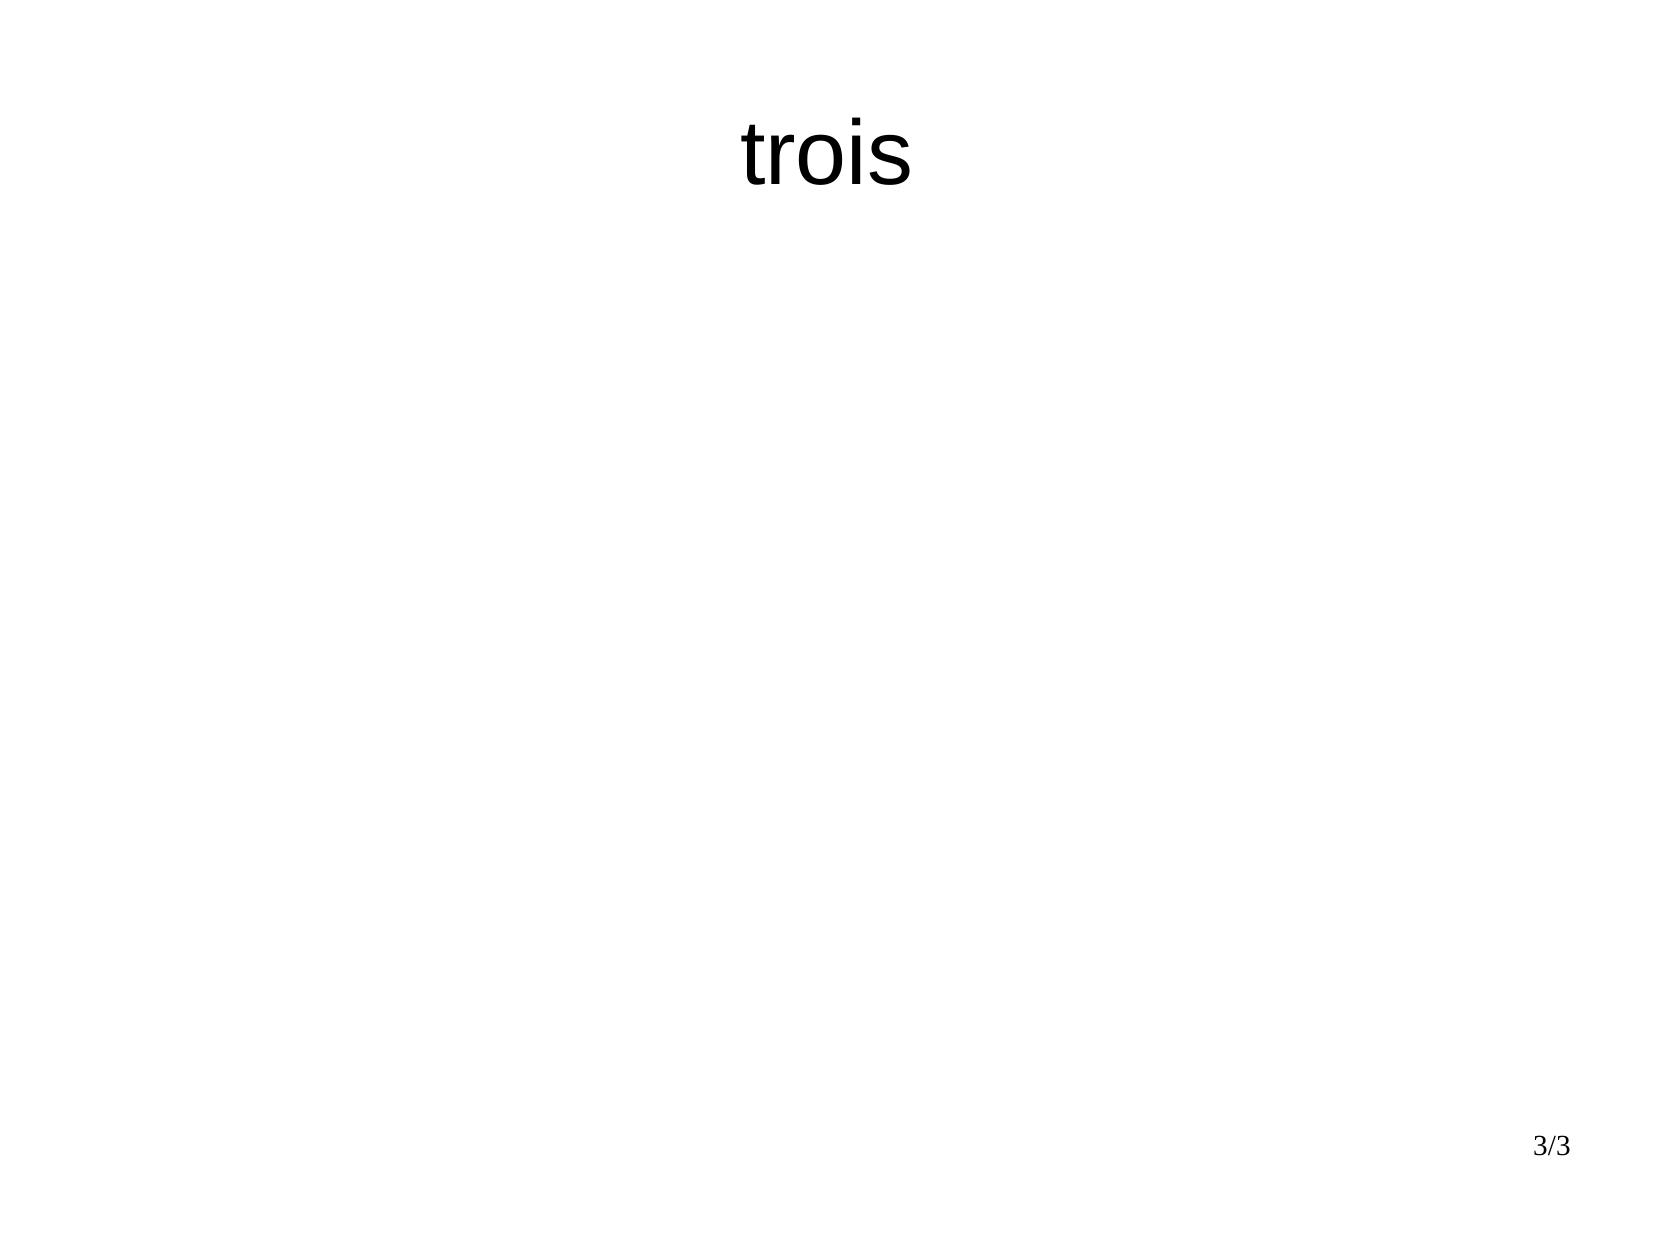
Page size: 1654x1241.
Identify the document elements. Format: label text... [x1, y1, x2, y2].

title trois [82, 49, 1571, 257]
